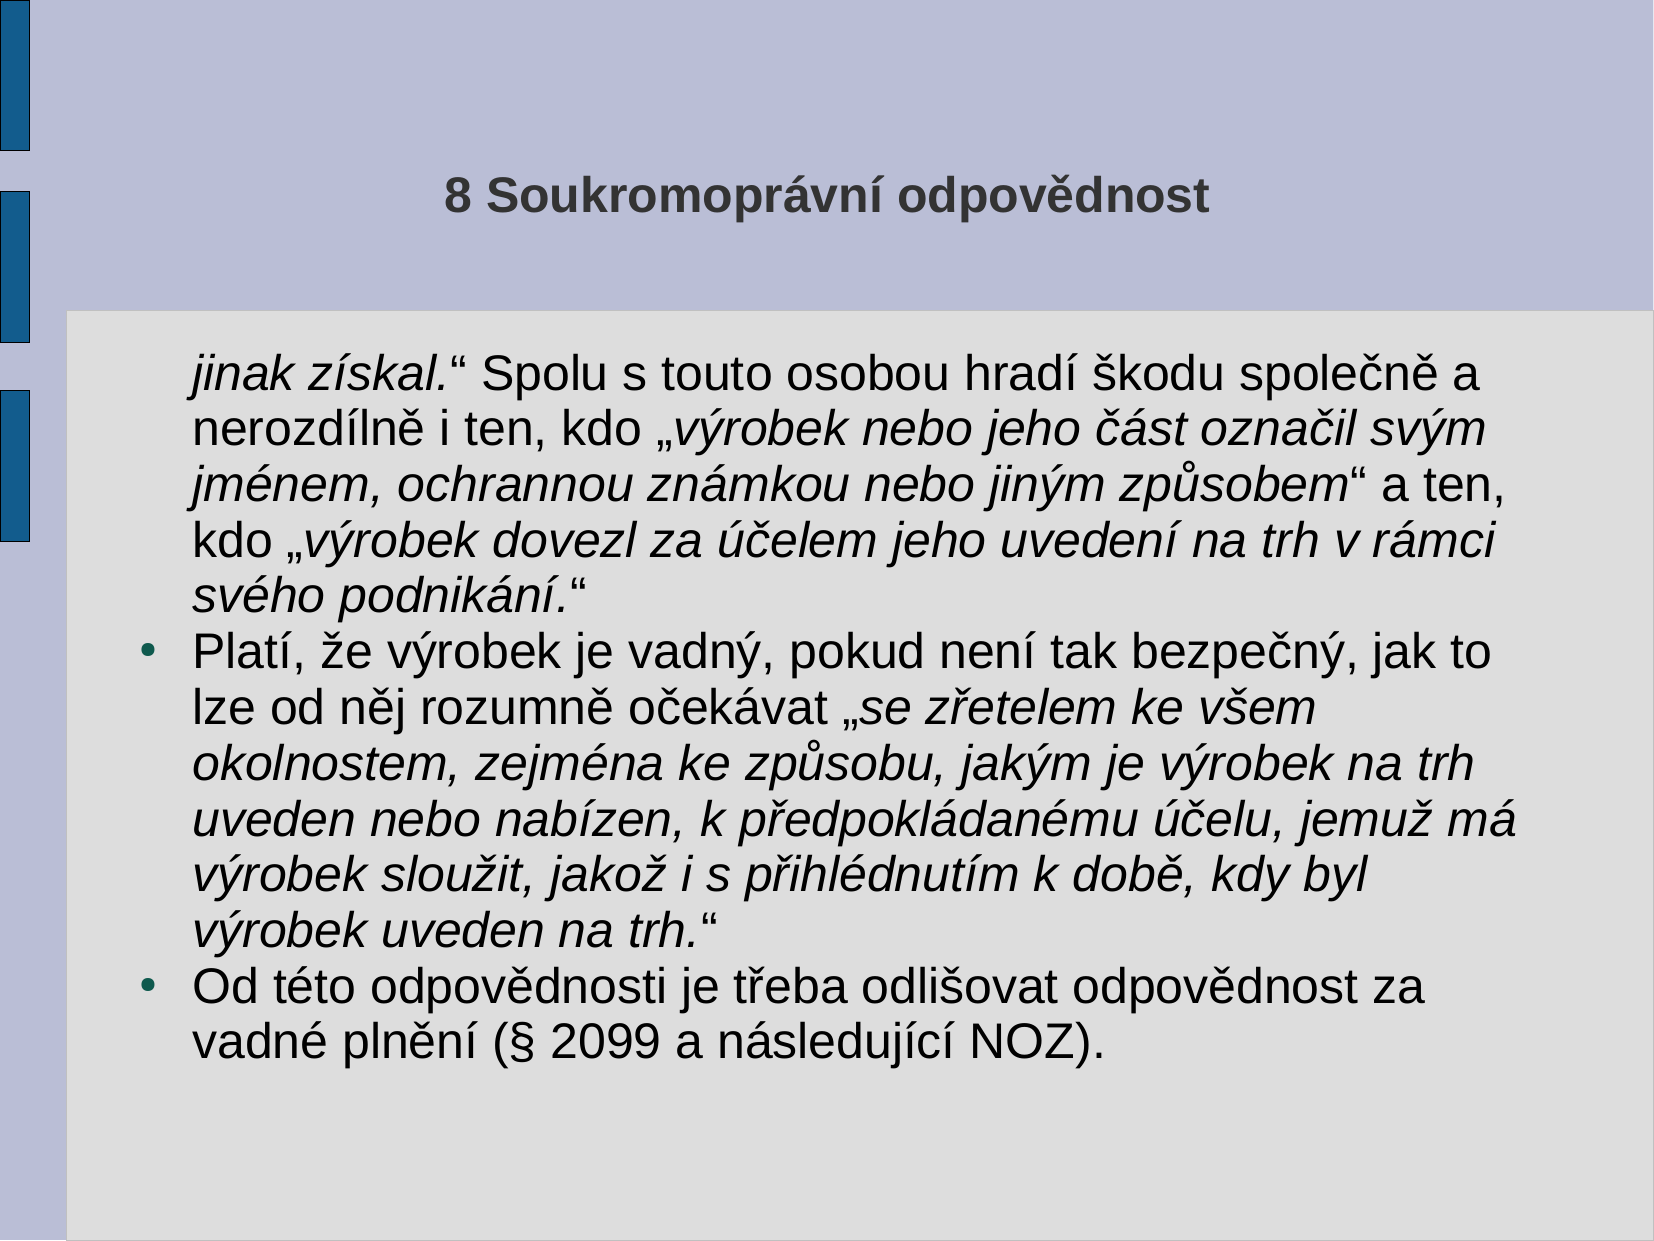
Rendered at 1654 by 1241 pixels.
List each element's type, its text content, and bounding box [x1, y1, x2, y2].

title 8 Soukromoprávní odpovědnost [121, 91, 1534, 299]
list jinak získal.“ Spolu s touto osobou hradí škodu společně a nerozdílně i ten, kdo „výrobek nebo jeho část označil svým jménem, ochrannou známkou nebo jiným způsobem“ a ten, kdo „výrobek dovezl za účelem jeho uvedení na trh v rámci svého podnikání.“ Platí, že výrobek je vadný, pokud není tak bezpečný, jak to lze od něj rozumně očekávat „se zřetelem ke všem okolnostem, zejména ke způsobu, jakým je výrobek na trh uveden nebo nabízen, k předpokládanému účelu, jemuž má výrobek sloužit, jakož i s přihlédnutím k době, kdy byl výrobek uveden na trh.“ Od této odpovědnosti je třeba odlišovat odpovědnost za vadné plnění (§ 2099 a následující NOZ). [121, 344, 1534, 1127]
